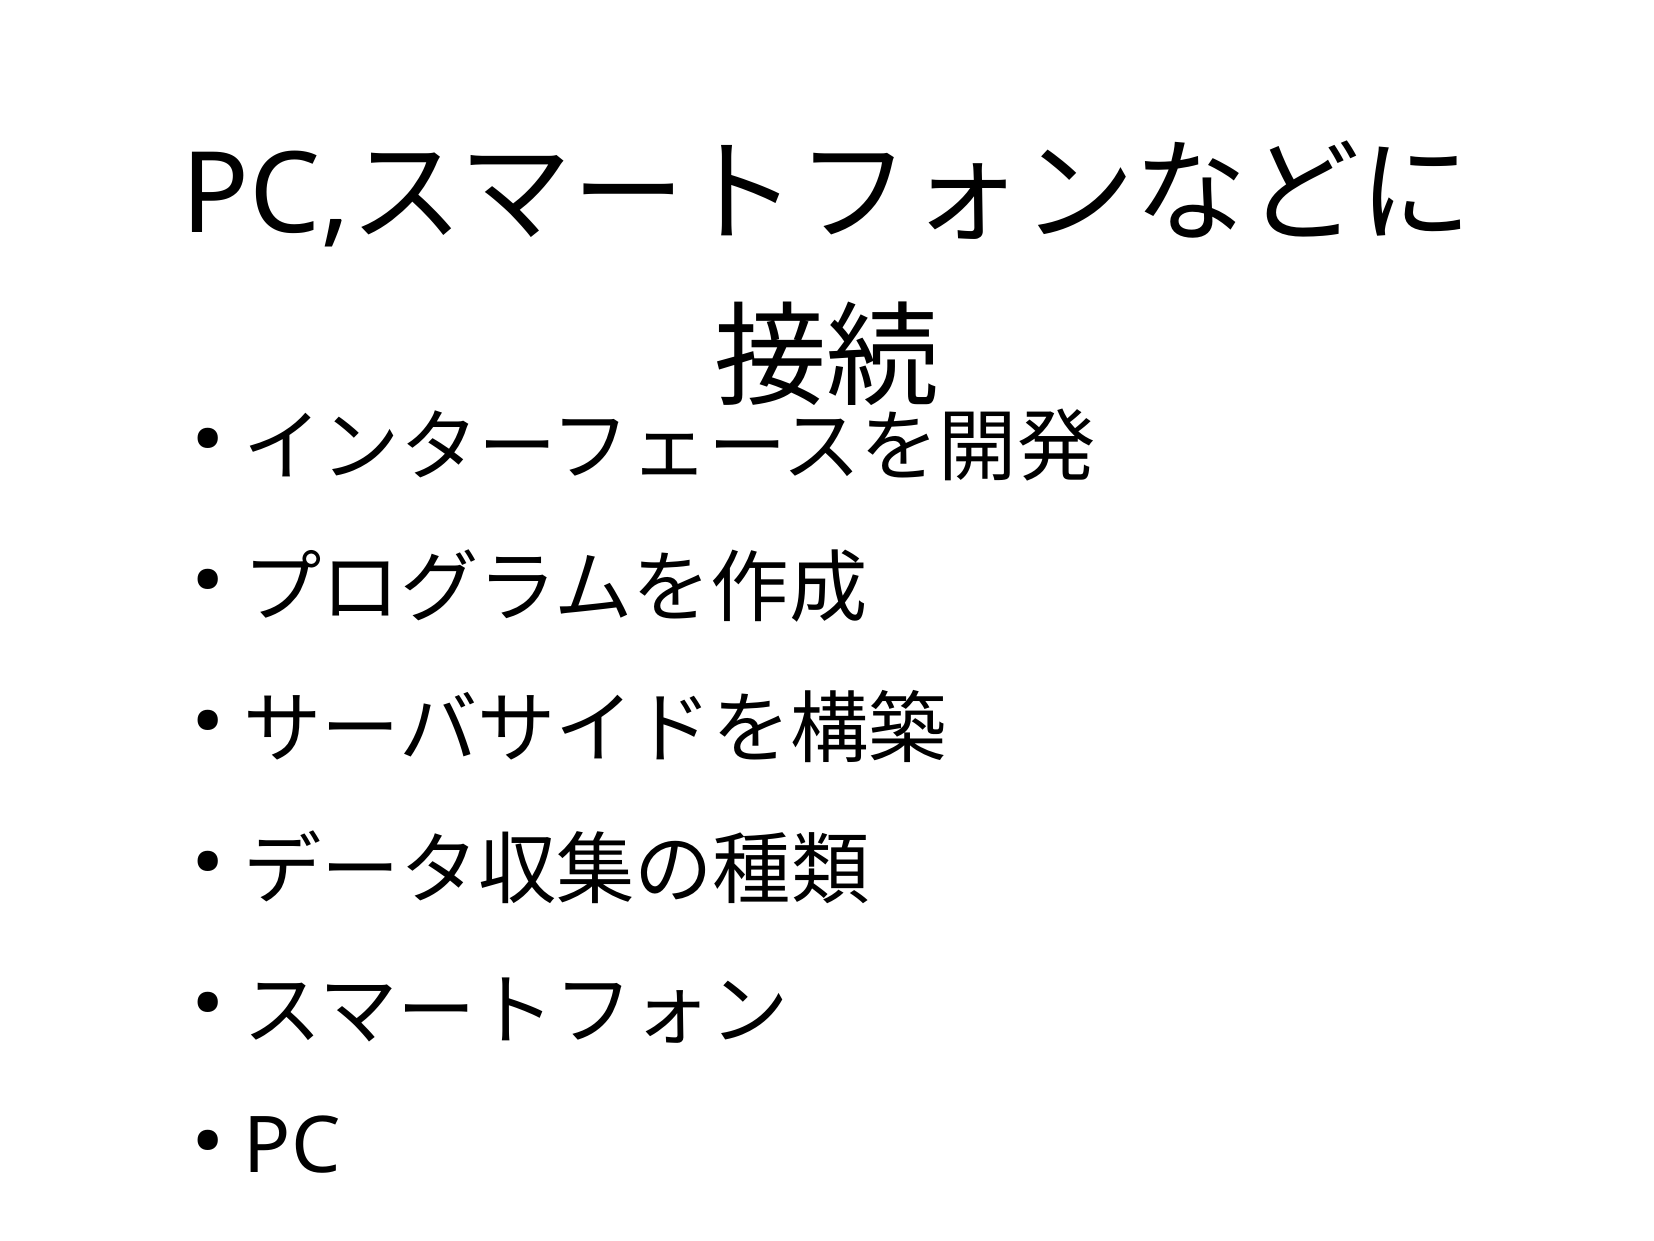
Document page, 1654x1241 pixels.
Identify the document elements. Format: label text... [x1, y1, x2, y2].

list インターフェースを開発 プログラムを作成 サーバサイドを構築 データ収集の種類 スマートフォン PC [177, 383, 1571, 1203]
title PC,スマートフォンなどに 接続 [82, 127, 1571, 403]
